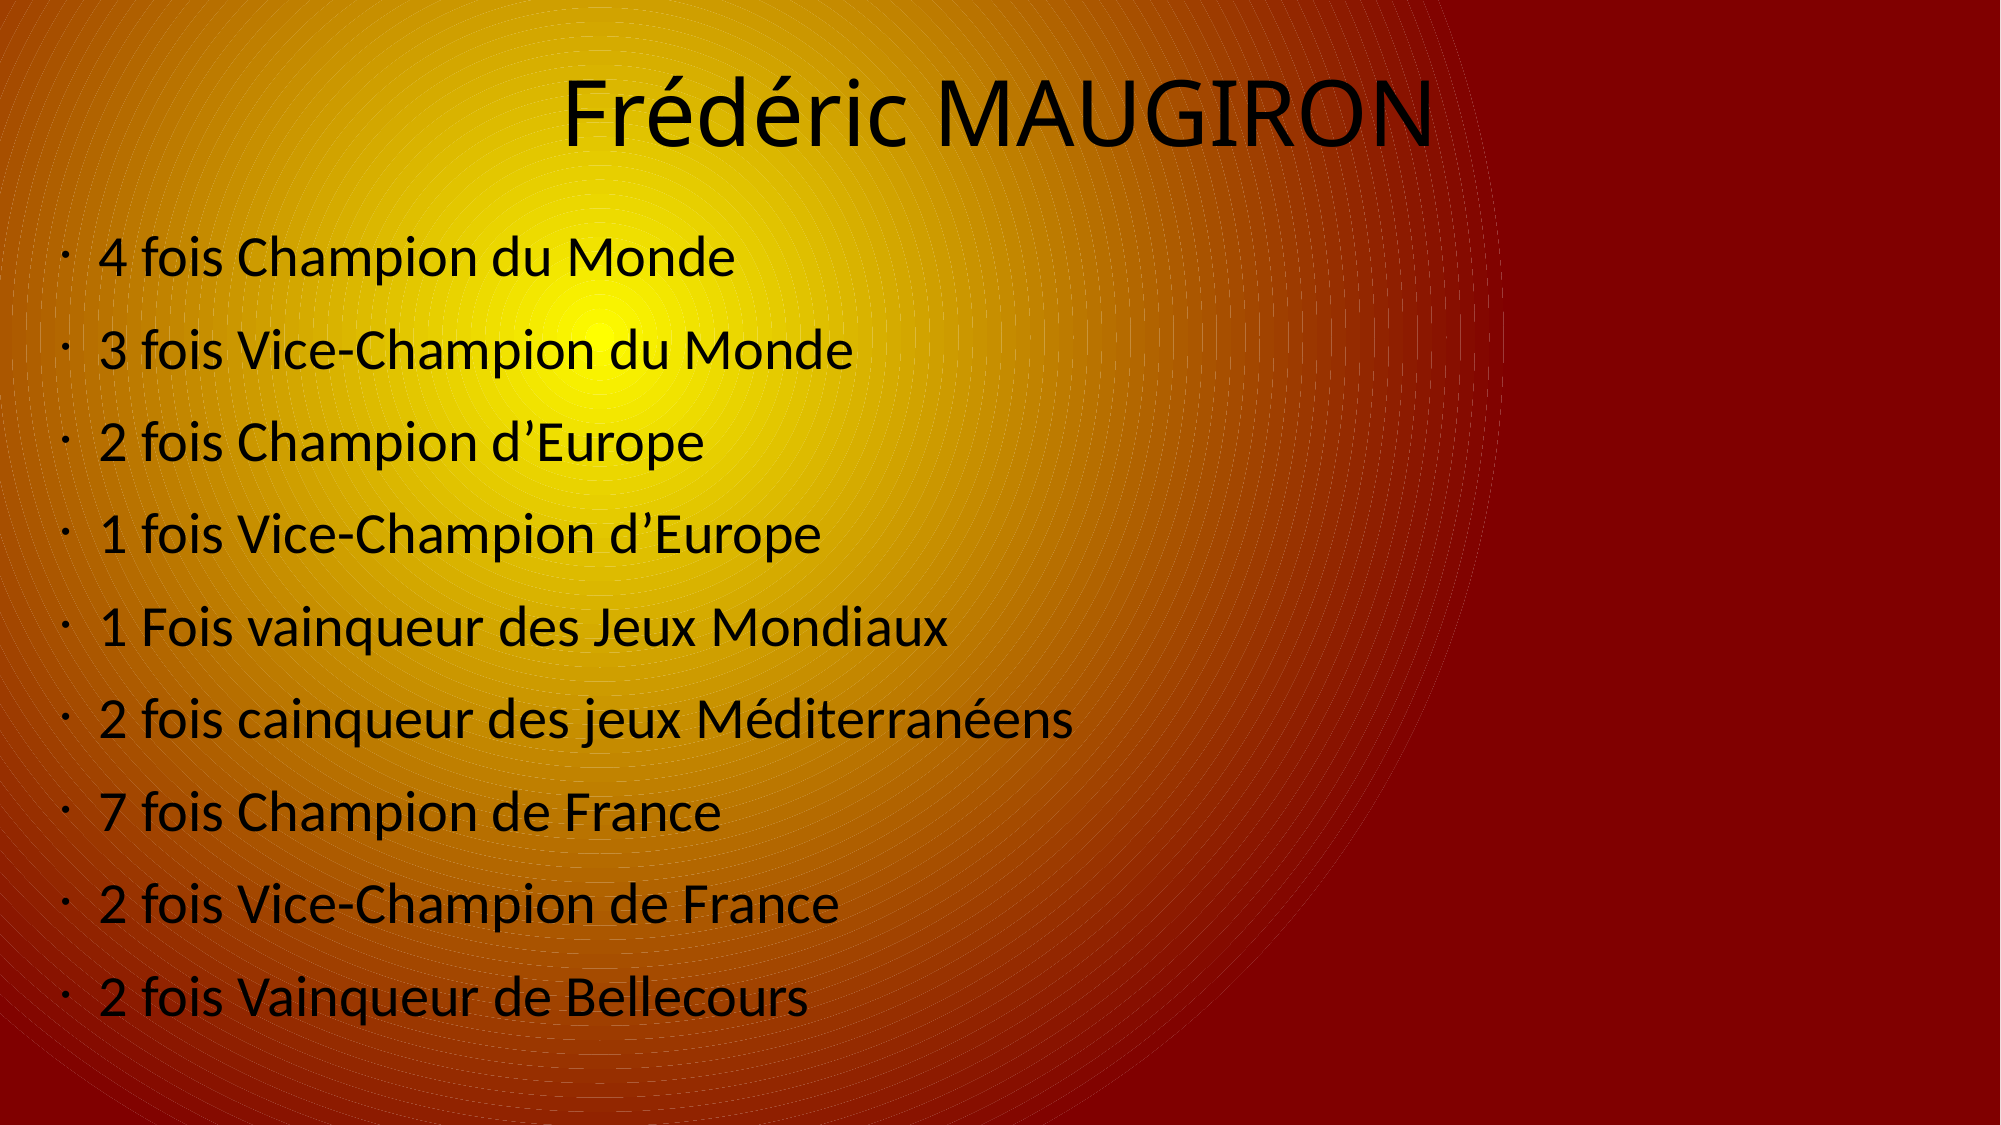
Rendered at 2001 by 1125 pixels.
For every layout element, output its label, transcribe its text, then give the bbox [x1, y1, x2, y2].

title Frédéric MAUGIRON [137, 59, 1863, 278]
list 4 fois Champion du Monde 3 fois Vice-Champion du Monde 2 fois Champion d’Europe 1 fois Vice-Champion d’Europe 1 Fois vainqueur des Jeux Mondiaux 2 fois cainqueur des jeux Méditerranéens 7 fois Champion de France 2 fois Vice-Champion de France 2 fois Vainqueur de Bellecours [46, 218, 1228, 898]
